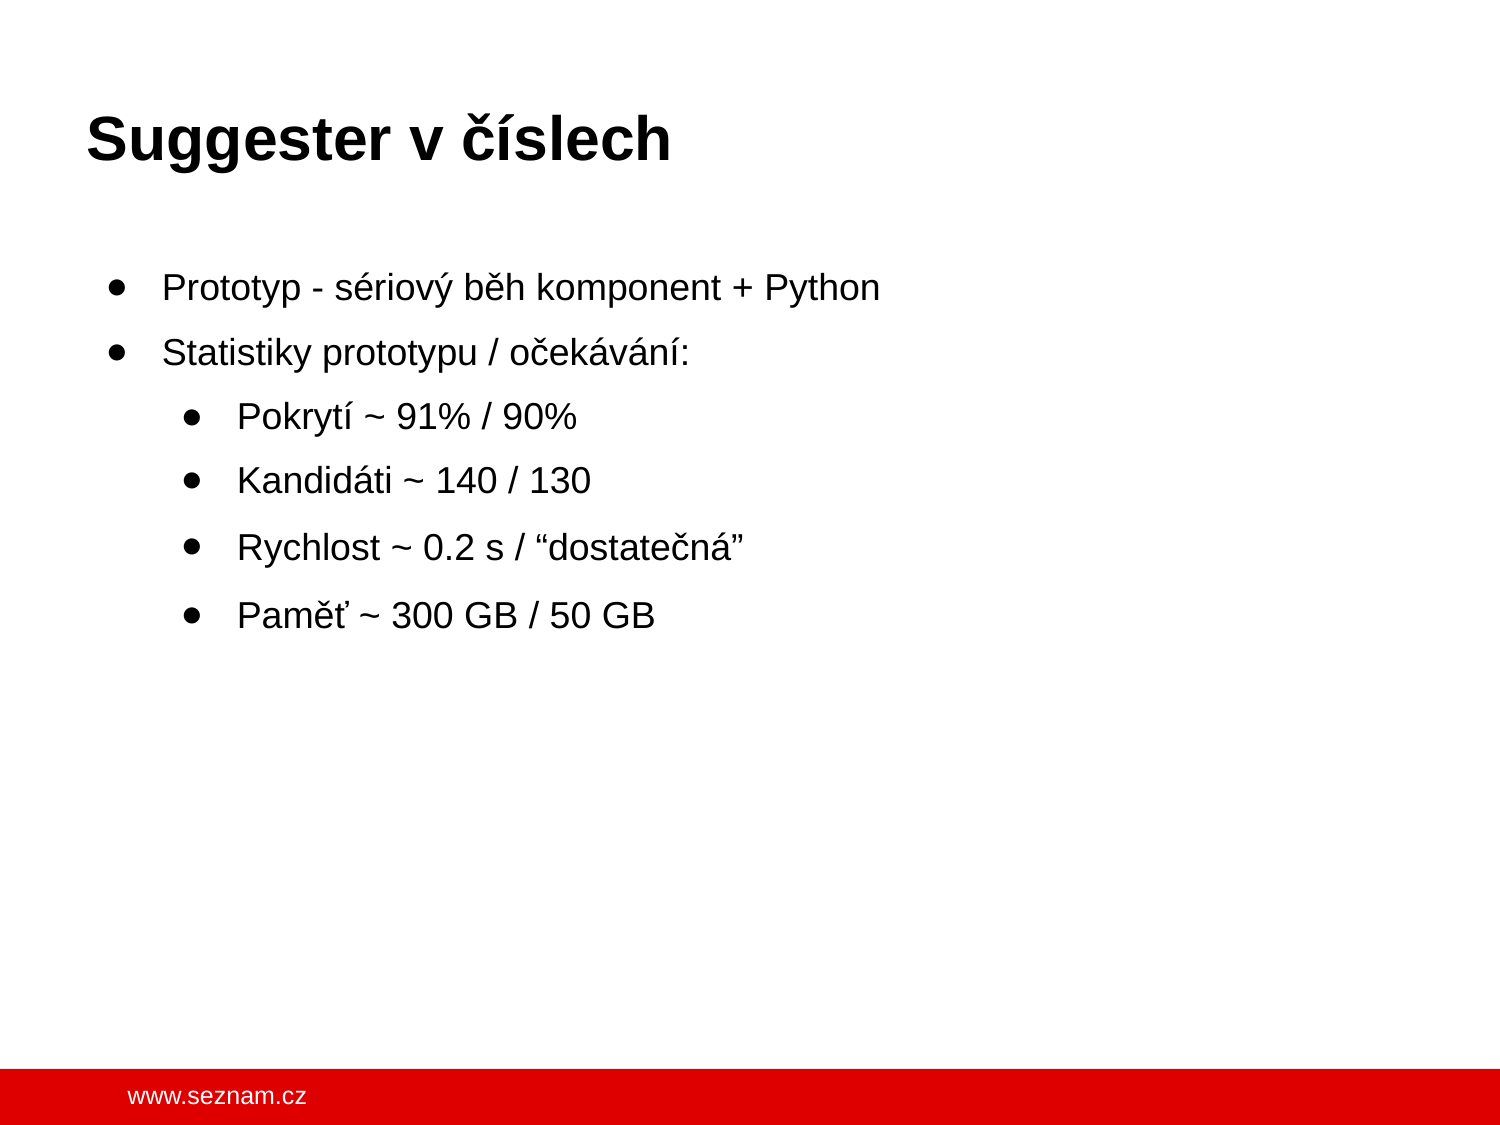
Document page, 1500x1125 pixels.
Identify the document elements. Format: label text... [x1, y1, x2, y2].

text_box Pokrytí ~ 91% / 90% [71, 423, 1175, 441]
text_box Paměť ~ 300 GB / 50 GB [71, 576, 1175, 686]
text_box Prototyp - sériový běh komponent + Python [71, 247, 1175, 312]
text_box Statistiky prototypu / očekávání: [71, 312, 1175, 423]
text_box Rychlost ~ 0.2 s / “dostatečná” [71, 507, 1175, 576]
text_box Kandidáti ~ 140 / 130 [71, 441, 1175, 507]
text_box Suggester v číslech [71, 83, 933, 184]
